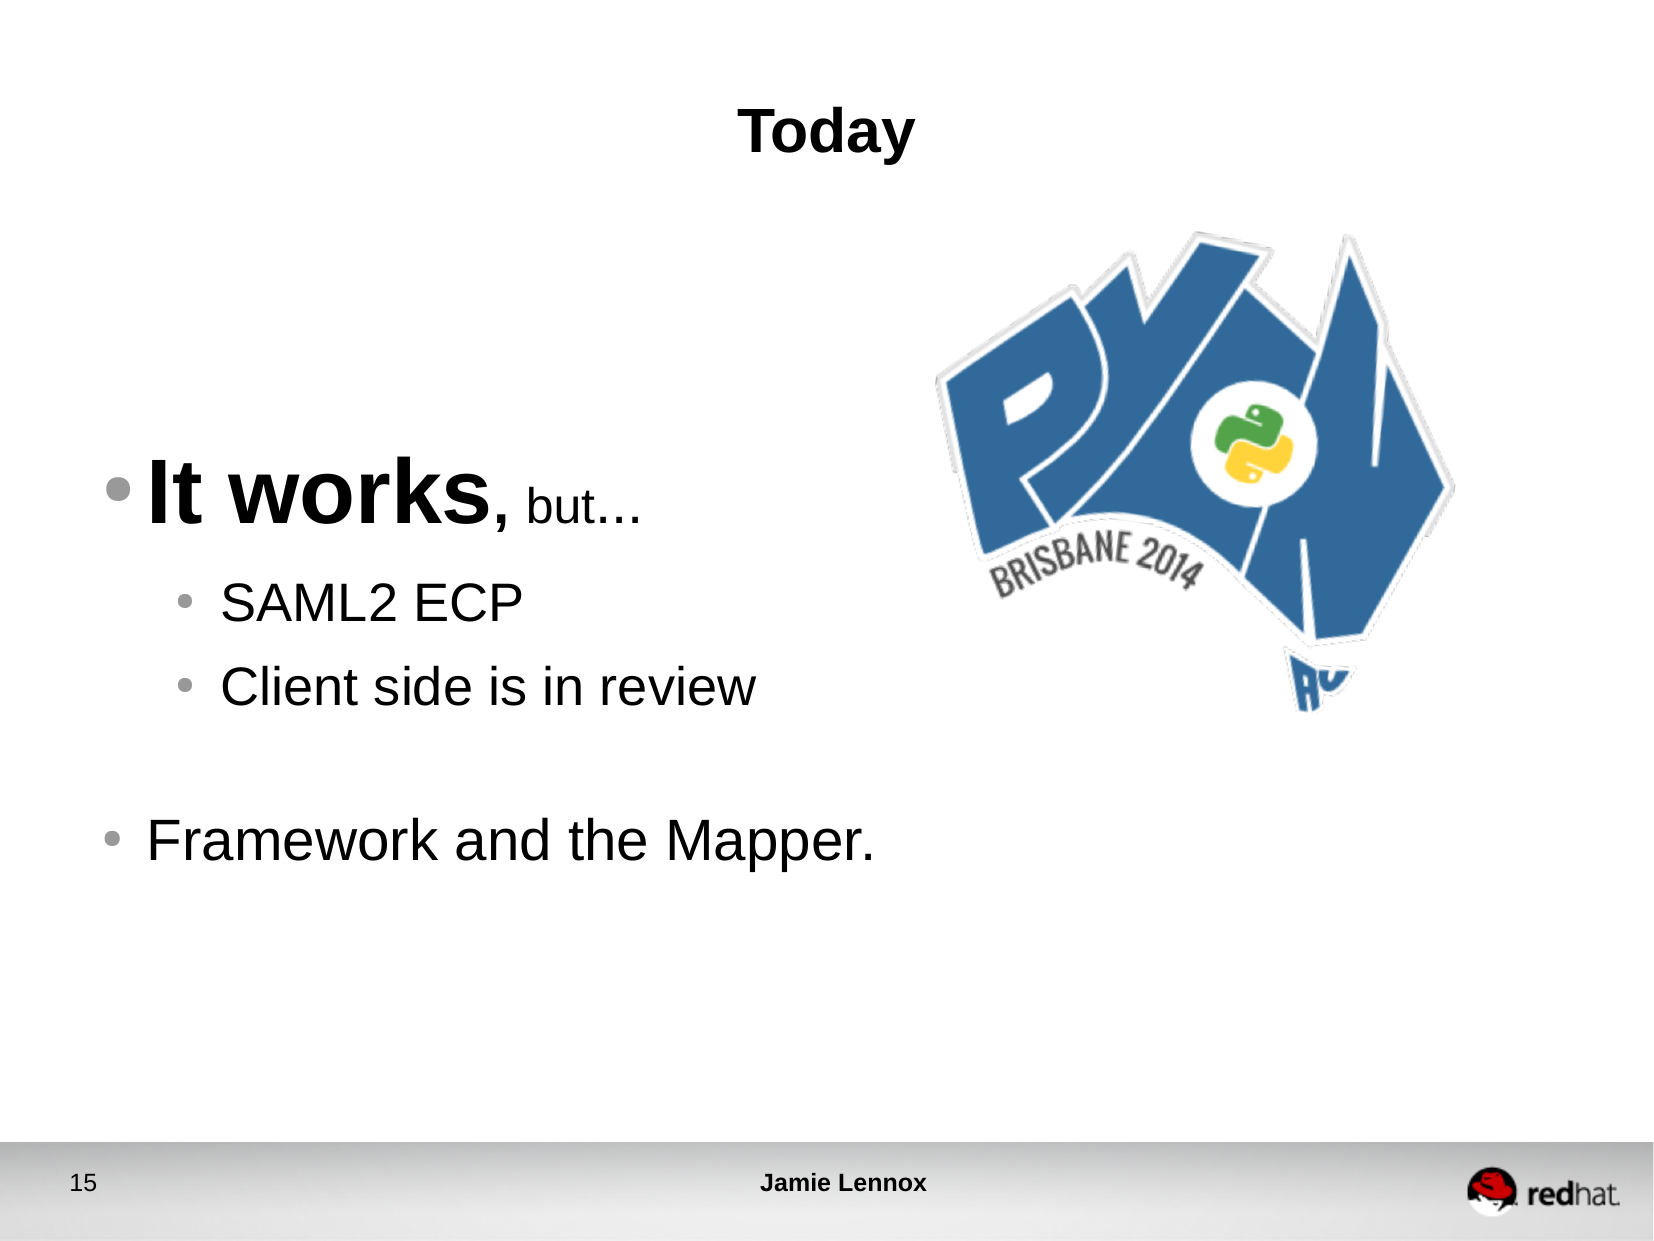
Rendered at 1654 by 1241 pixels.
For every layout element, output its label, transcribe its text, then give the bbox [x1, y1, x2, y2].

picture [896, 180, 1488, 729]
title Today [82, 37, 1571, 226]
picture [0, 1142, 1654, 1241]
list It works, but... SAML2 ECP Client side is in review Framework and the Mapper. [86, 440, 1633, 1065]
